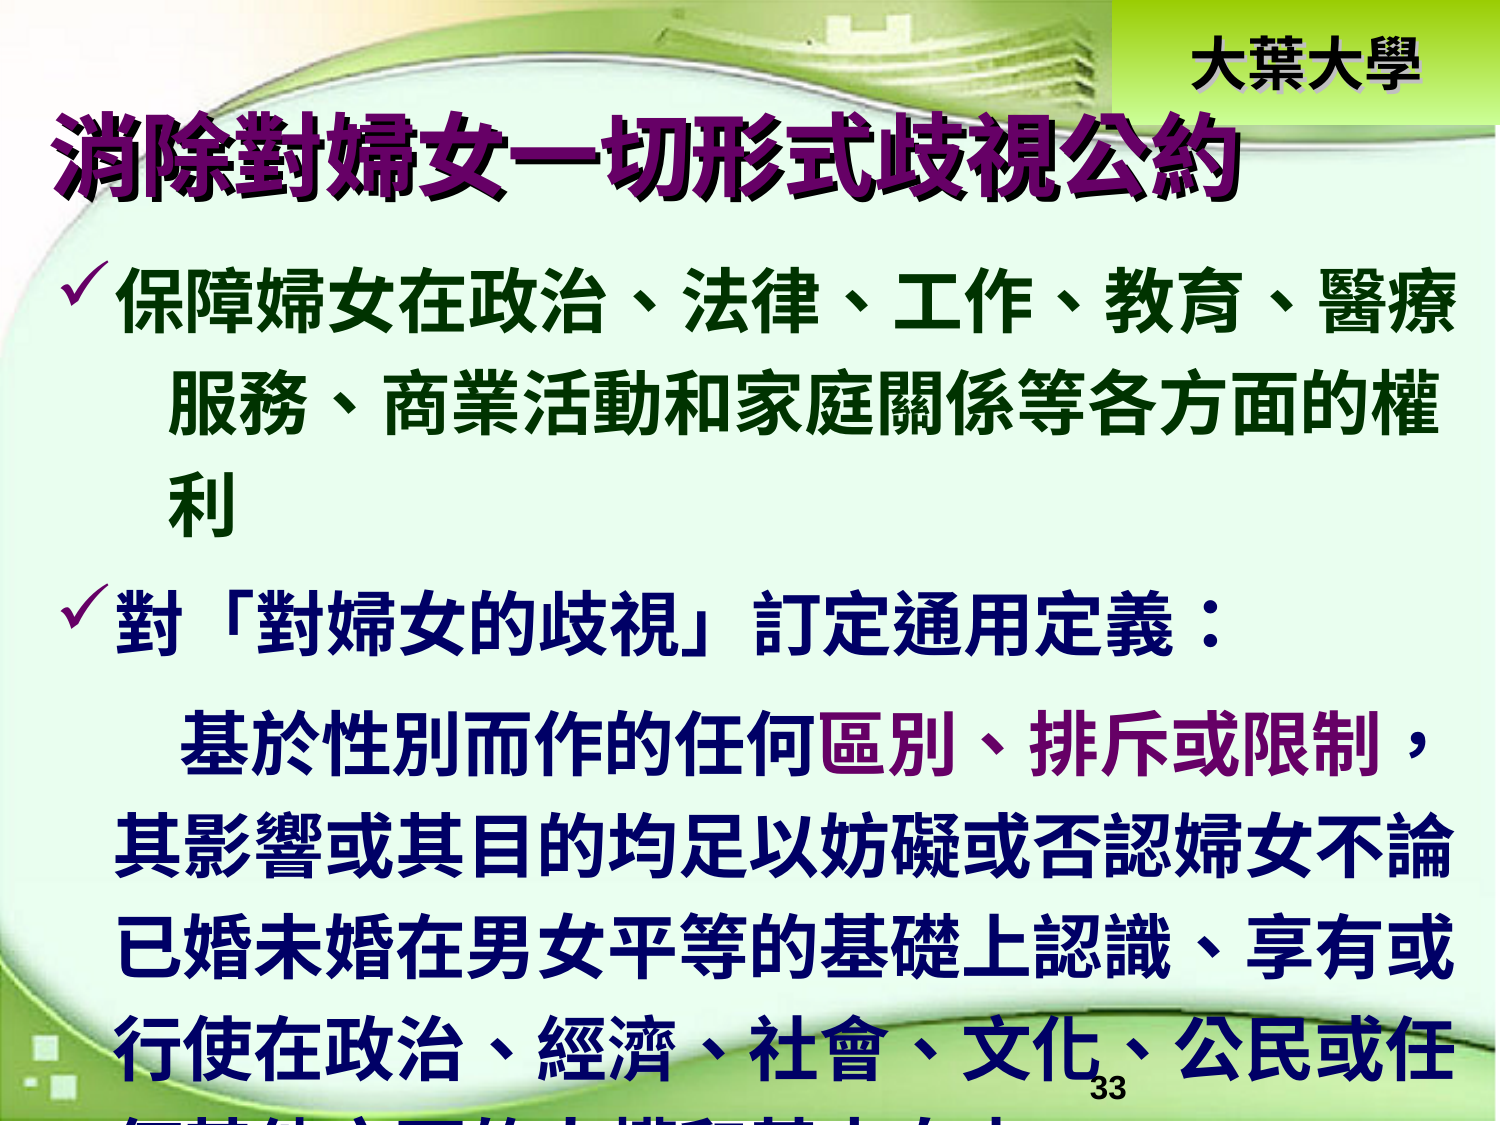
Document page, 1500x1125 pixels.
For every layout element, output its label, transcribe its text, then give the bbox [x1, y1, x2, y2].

text_box 消除對婦女一切形式歧視公約 [0, 90, 1321, 278]
text_box 保障婦女在政治、法律、工作、教育、醫療服務、商業活動和家庭關係等各方面的權利 對「對婦女的歧視」訂定通用定義： 基於性別而作的任何區別、排斥或限制，其影響或其目的均足以妨礙或否認婦女不論已婚未婚在男女平等的基礎上認識、享有或行使在政治、經濟、社會、文化、公民或任何其他方面的人權和基本自由 [41, 231, 1500, 907]
